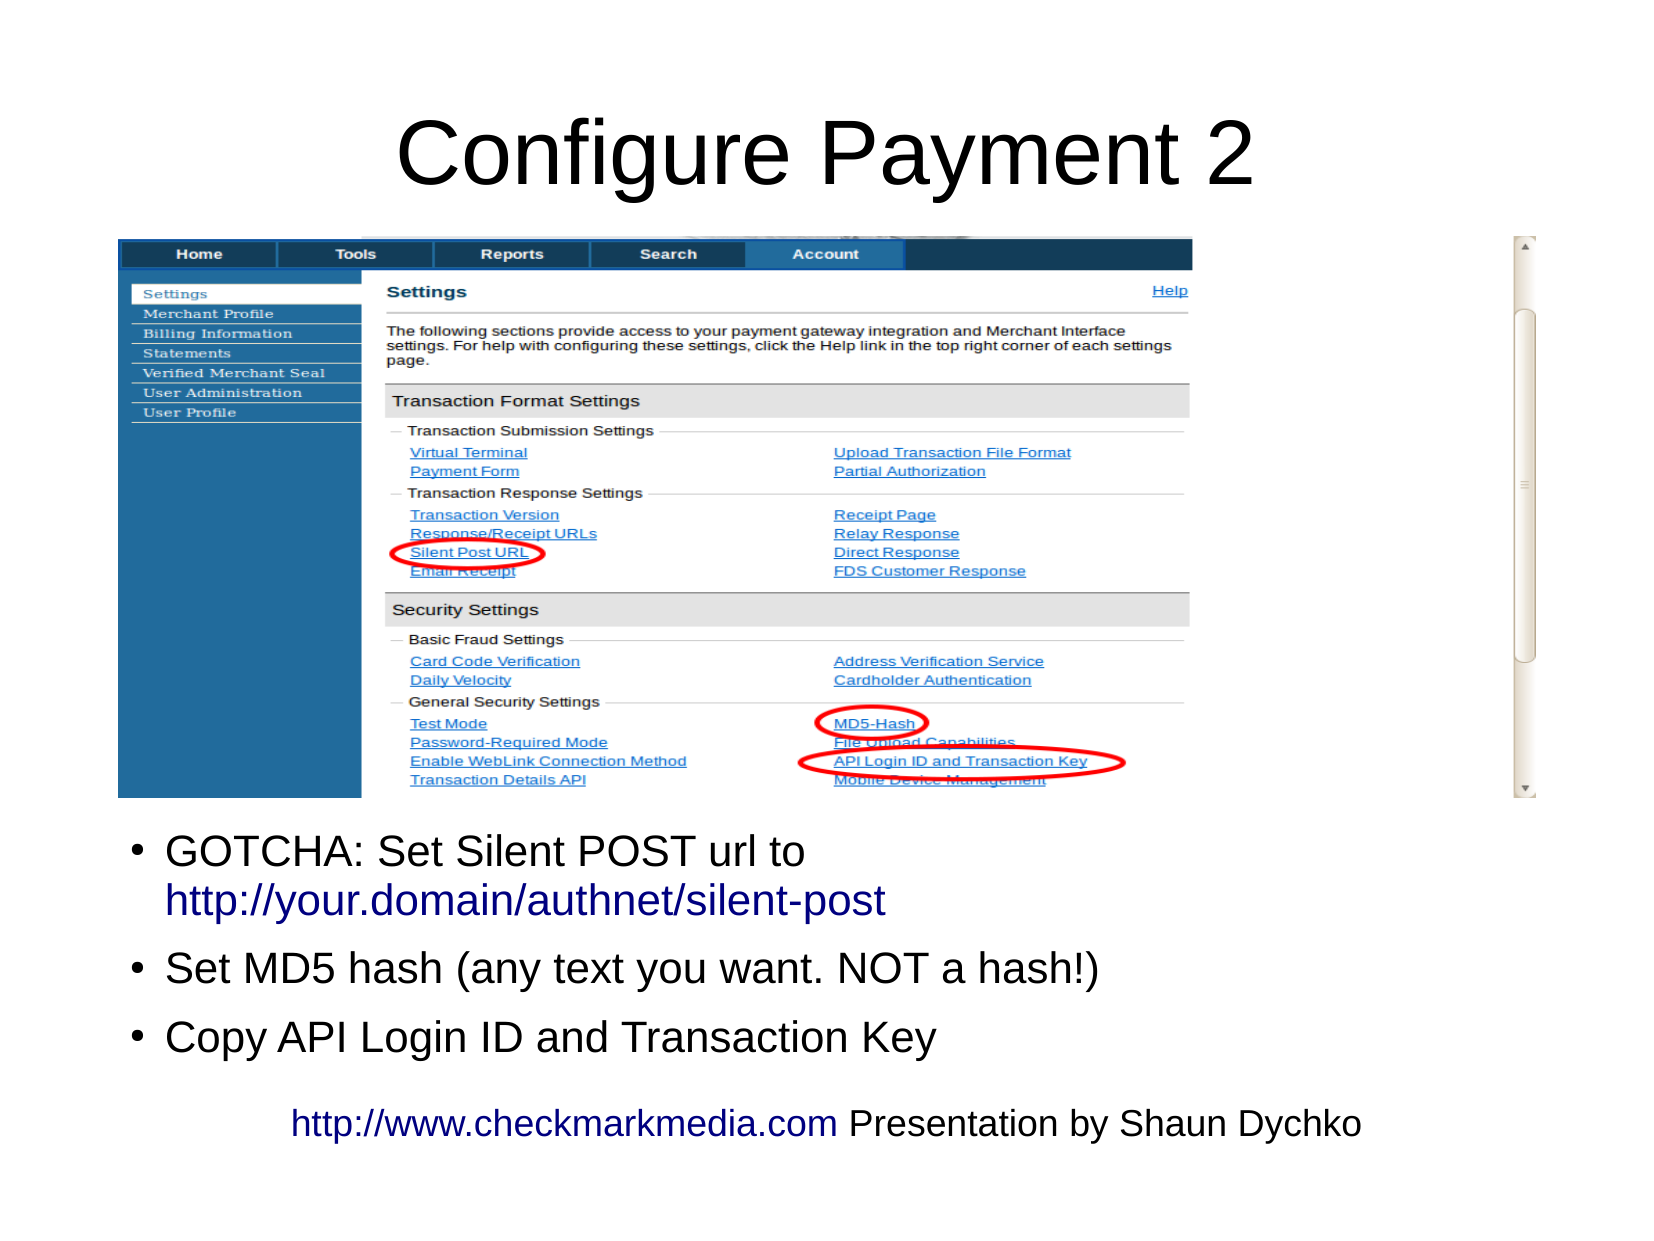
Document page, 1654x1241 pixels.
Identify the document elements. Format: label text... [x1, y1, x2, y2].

text_box http://www.checkmarkmedia.com Presentation by Shaun Dychko [88, 1094, 1565, 1152]
title Configure Payment 2 [82, 49, 1571, 257]
picture [118, 236, 1536, 798]
list GOTCHA: Set Silent POST url to http://your.domain/authnet/silent-post Set MD5 hash (any text you want. NOT a hash!) Copy API Login ID and Transaction Key [118, 826, 1565, 1063]
